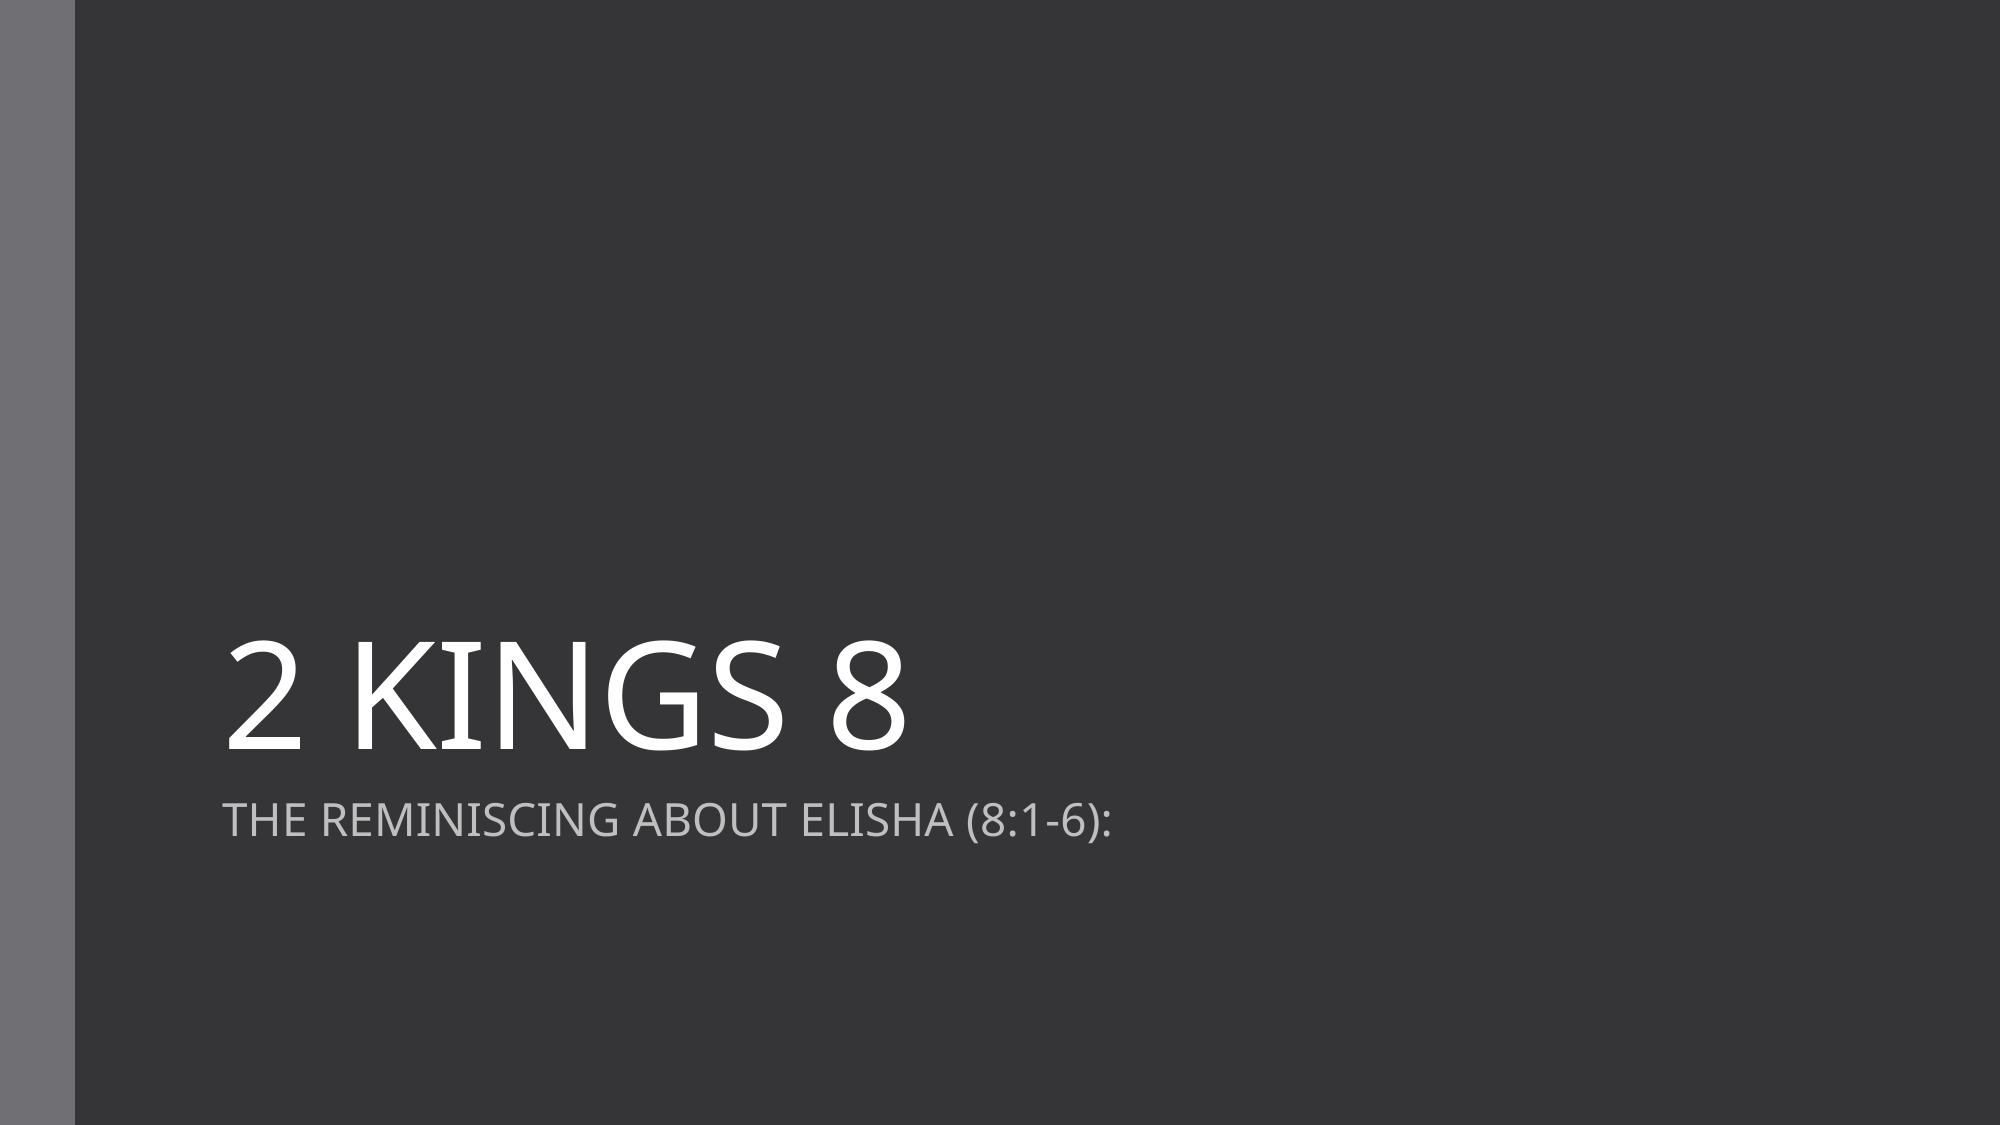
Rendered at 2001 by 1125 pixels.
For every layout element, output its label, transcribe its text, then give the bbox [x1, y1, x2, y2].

title 2 KINGS 8 [206, 124, 1752, 787]
subtitle THE REMINISCING ABOUT ELISHA (8:1-6): [206, 787, 1752, 1066]
